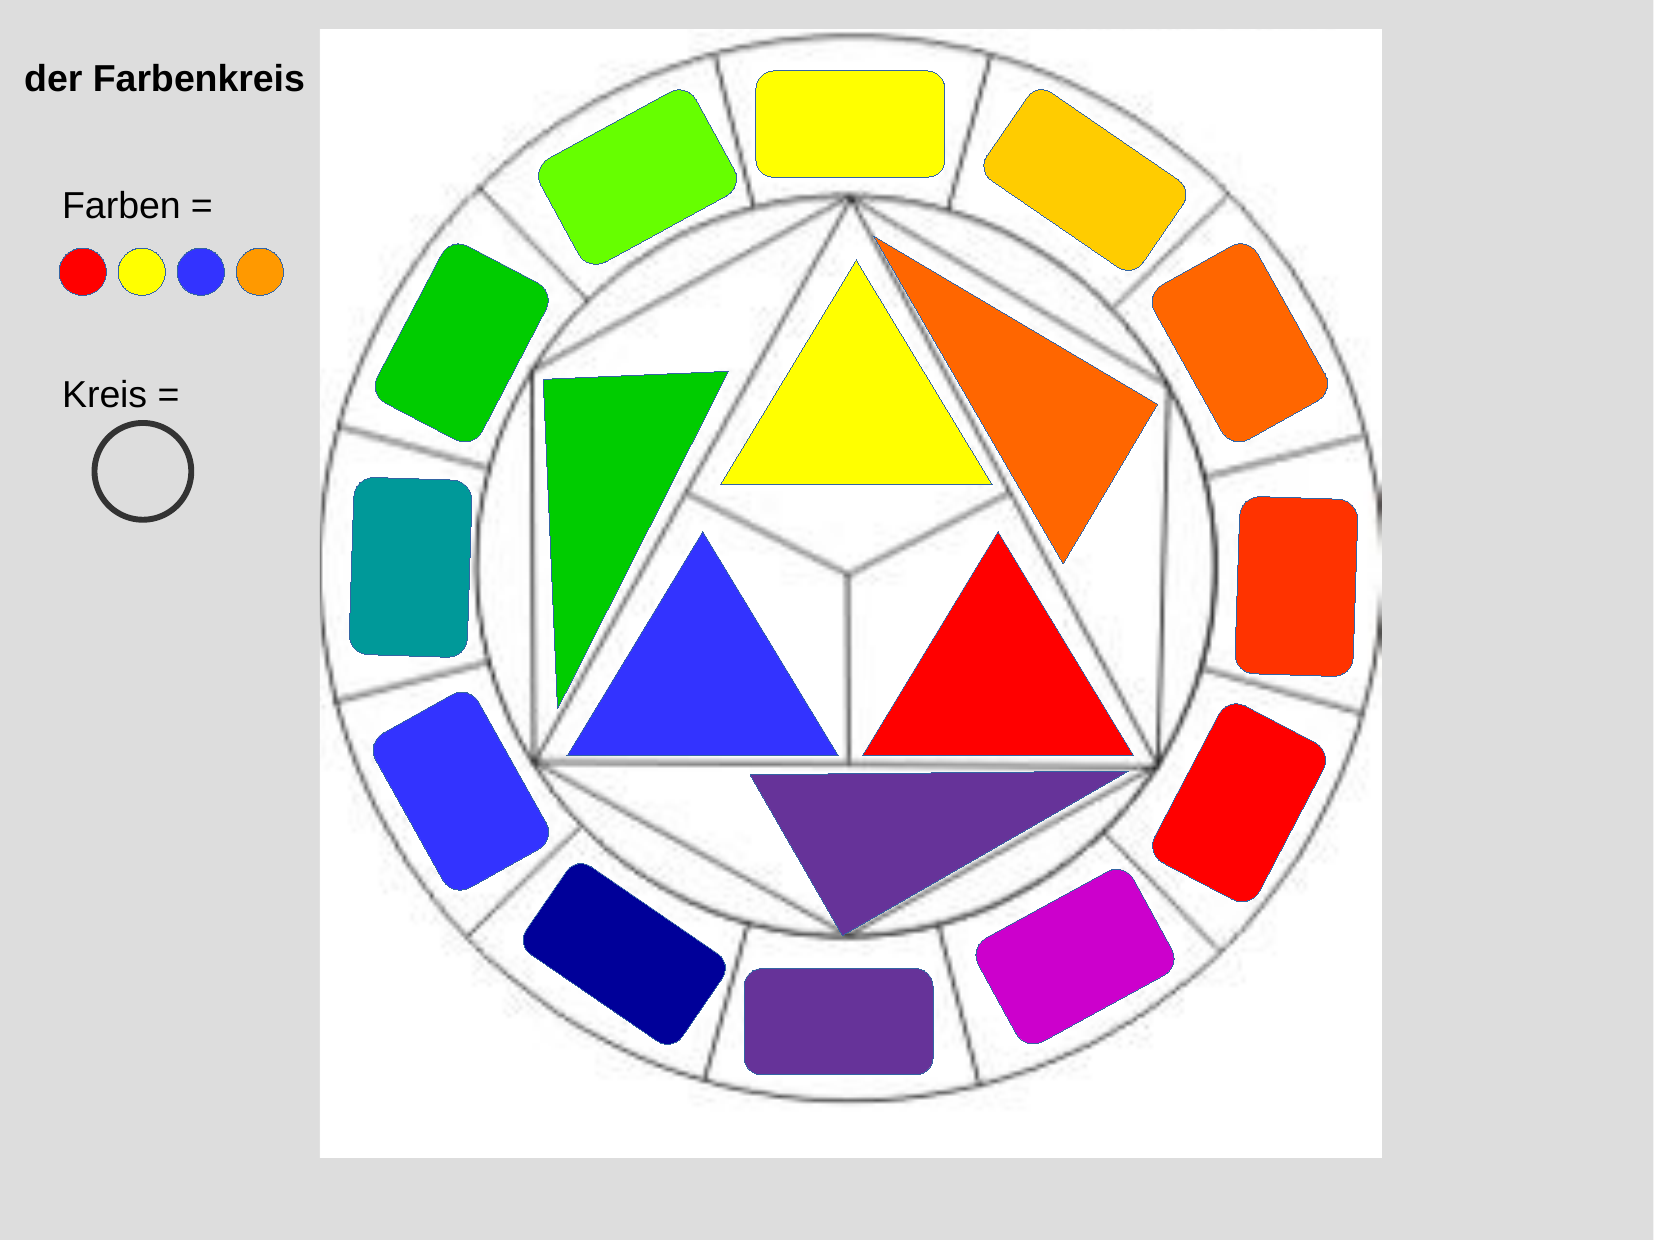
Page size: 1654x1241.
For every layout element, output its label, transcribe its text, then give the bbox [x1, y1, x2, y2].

picture [319, 29, 1382, 1158]
text_box [750, 771, 1129, 936]
text_box [236, 248, 284, 296]
text_box [543, 371, 729, 709]
text_box [59, 248, 107, 296]
text_box Farben = [47, 177, 284, 276]
text_box [862, 531, 1134, 756]
text_box [1235, 496, 1358, 677]
text_box [720, 259, 993, 485]
text_box [373, 692, 549, 891]
text_box [118, 248, 166, 296]
text_box [975, 869, 1175, 1044]
text_box [177, 248, 225, 296]
text_box [755, 70, 945, 178]
text_box [1152, 703, 1326, 902]
text_box Kreis = [47, 366, 237, 423]
text_box [523, 863, 726, 1045]
text_box der Farbenkreis [9, 50, 343, 108]
text_box [538, 89, 737, 265]
text_box [873, 236, 1158, 564]
text_box [375, 243, 549, 442]
text_box [566, 531, 839, 756]
text_box [1152, 243, 1328, 442]
text_box [983, 89, 1186, 271]
text_box [744, 968, 934, 1075]
text_box [349, 477, 472, 658]
